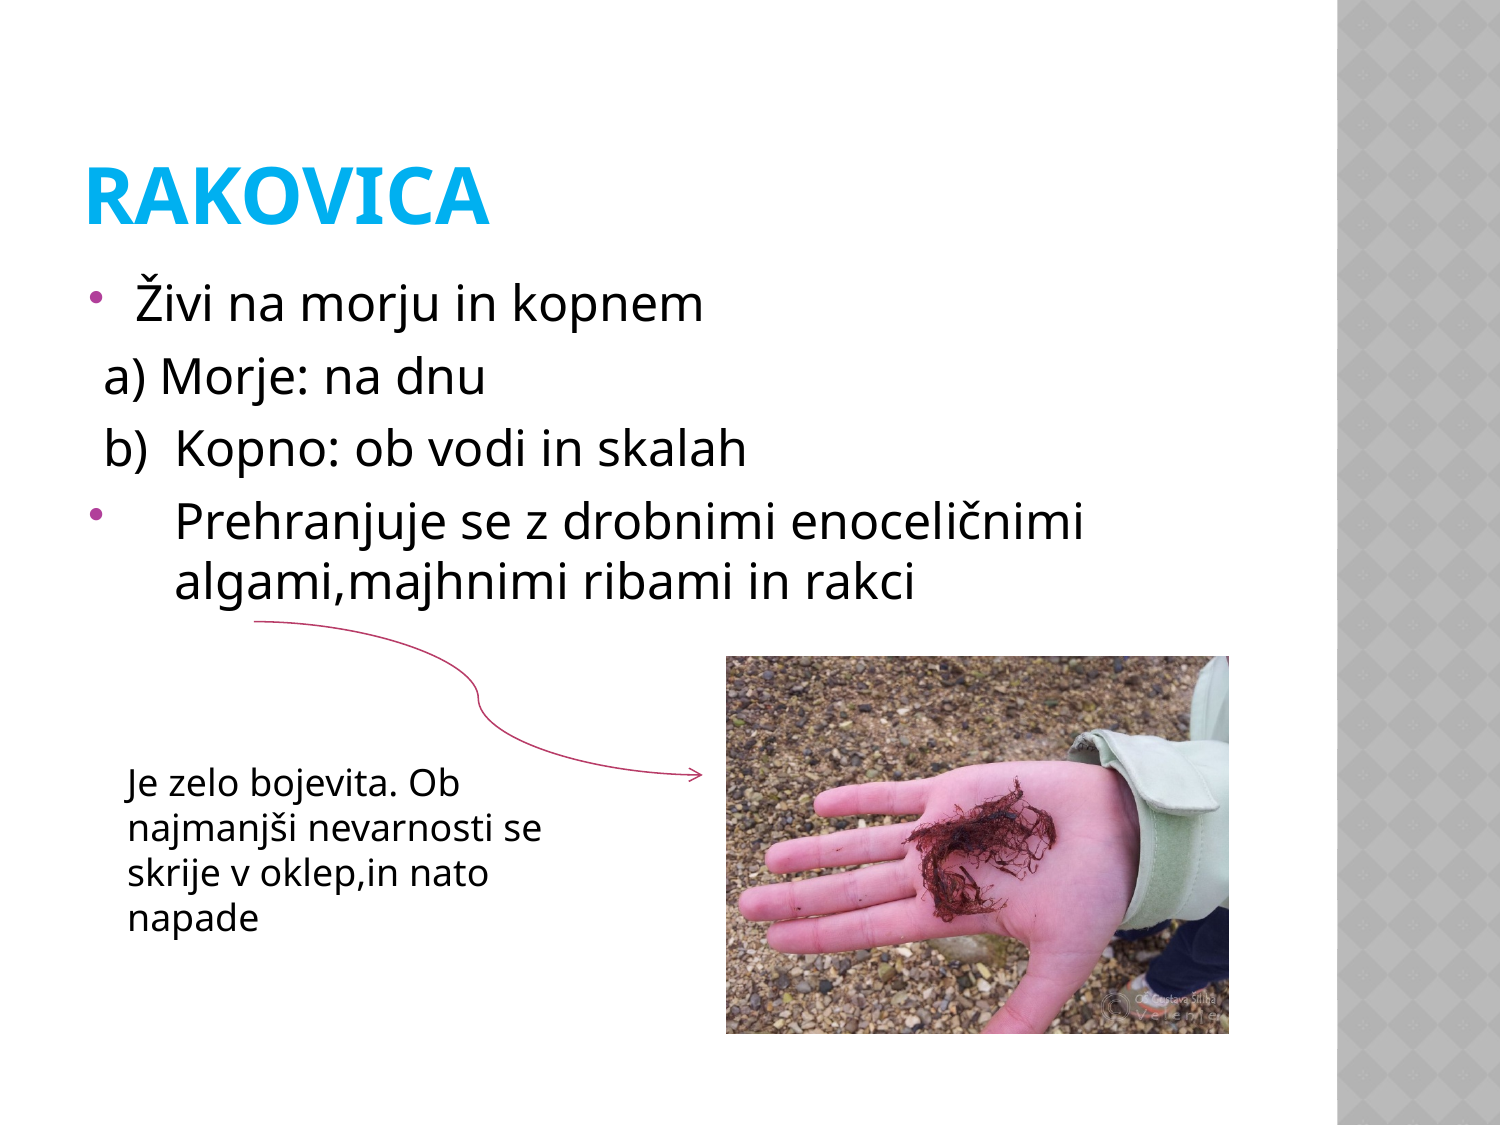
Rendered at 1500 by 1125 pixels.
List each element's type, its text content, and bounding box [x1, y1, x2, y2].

list Živi na morju in kopnem a) Morje: na dnu b) Kopno: ob vodi in skalah Prehranjuje se z drobnimi enoceličnimi algami,majhnimi ribami in rakci [75, 264, 1263, 1060]
picture [726, 656, 1229, 1034]
title RAKOVICA [75, 52, 1263, 240]
text_box Je zelo bojevita. Ob najmanjši nevarnosti se skrije v oklep,in nato napade [112, 751, 632, 992]
